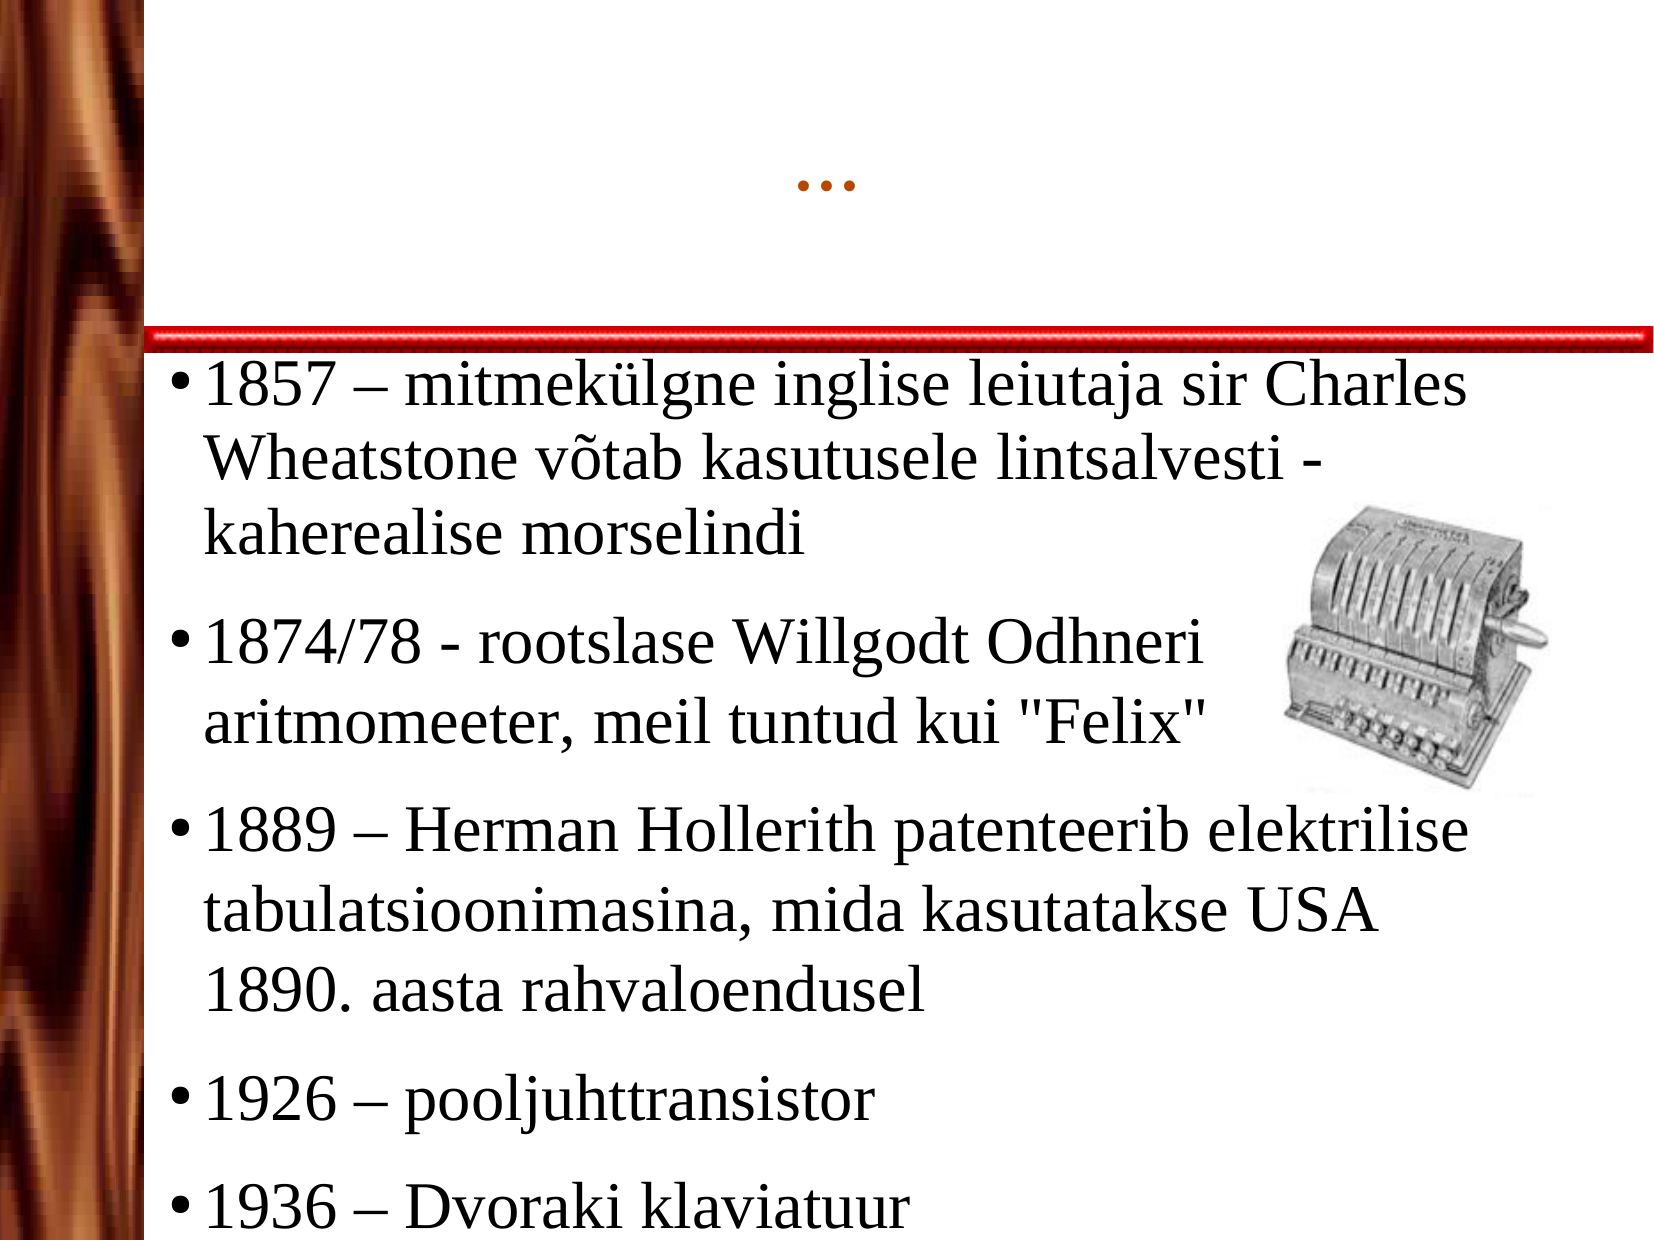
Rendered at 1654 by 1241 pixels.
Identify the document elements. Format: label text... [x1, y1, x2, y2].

list 1857 – mitmekülgne inglise leiutaja sir Charles Wheatstone võtab kasutusele lintsalvesti - kaherealise morselindi 1874/78 - rootslase Willgodt Odhneri aritmomeeter, meil tuntud kui "Felix" 1889 – Herman Hollerith patenteerib elektrilise tabulatsioonimasina, mida kasutatakse USA 1890. aasta rahvaloendusel 1926 – pooljuhttransistor 1936 – Dvoraki klaviatuur [133, 344, 1545, 1241]
picture [1240, 501, 1595, 798]
title ... [121, 100, 1533, 312]
picture [0, 0, 1654, 1240]
